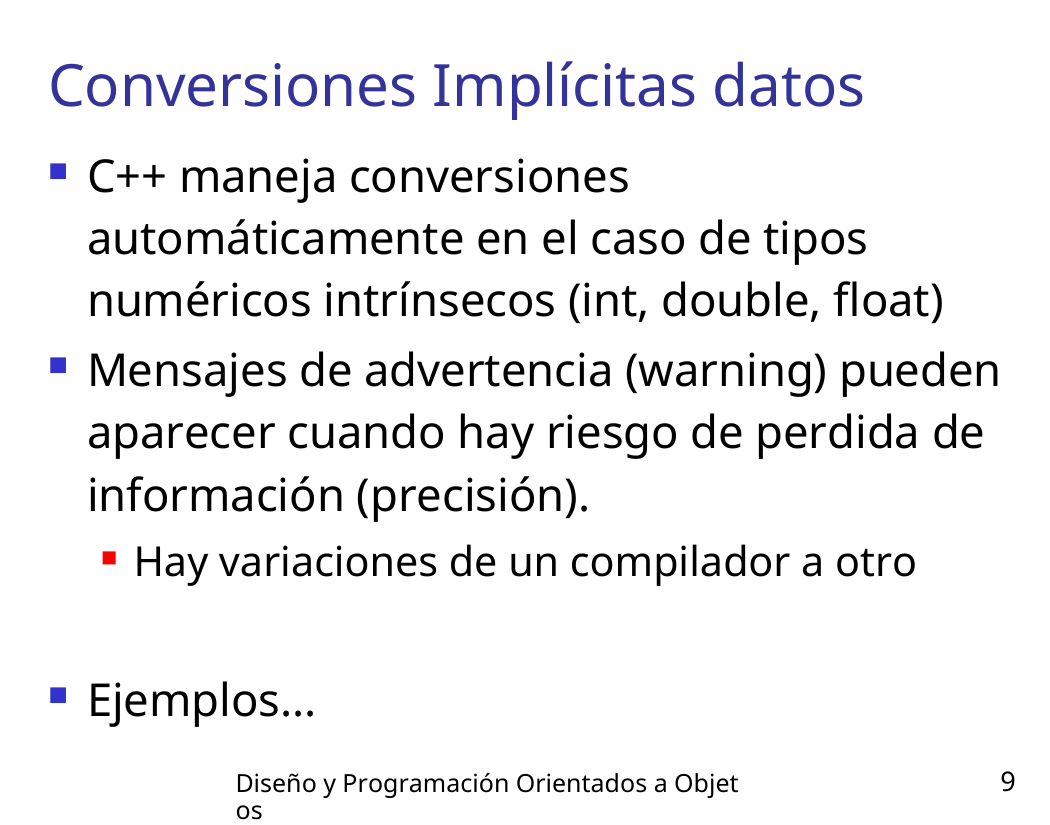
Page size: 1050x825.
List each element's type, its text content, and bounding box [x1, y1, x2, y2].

list C++ maneja conversiones automáticamente en el caso de tipos numéricos intrínsecos (int, double, float)‏ Mensajes de advertencia (warning) pueden aparecer cuando hay riesgo de perdida de información (precisión). Hay variaciones de un compilador a otro Ejemplos... [37, 138, 1023, 739]
title Conversiones Implícitas datos [37, 8, 1026, 129]
